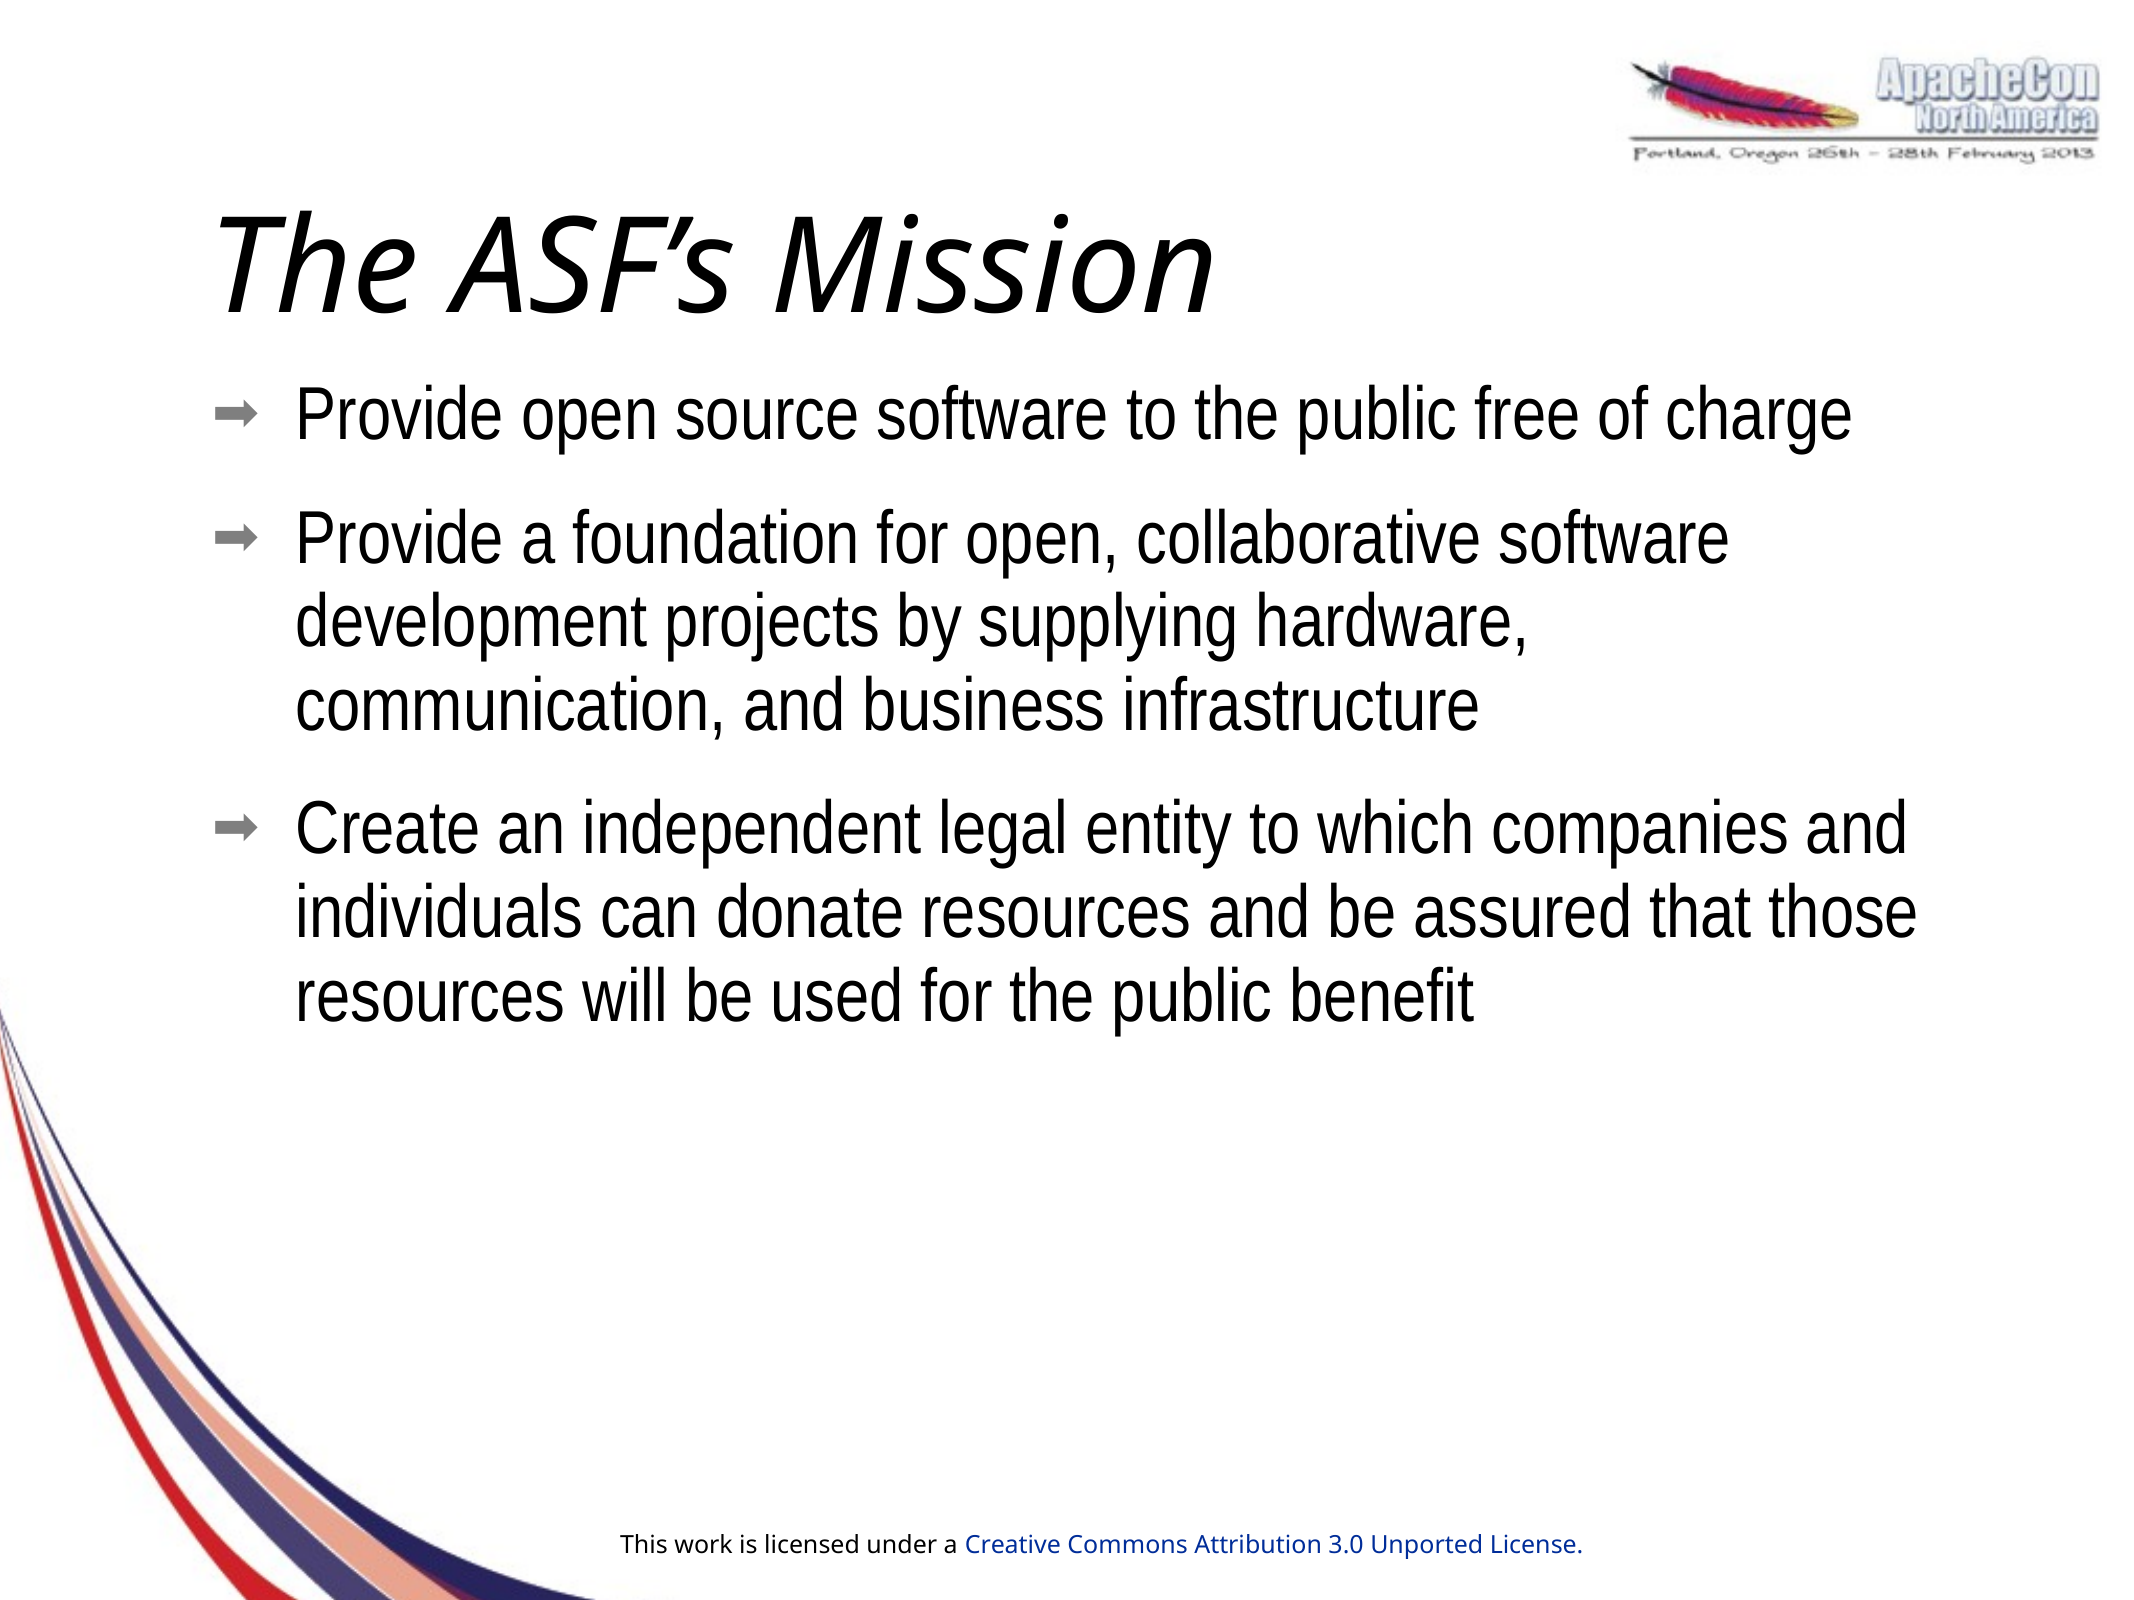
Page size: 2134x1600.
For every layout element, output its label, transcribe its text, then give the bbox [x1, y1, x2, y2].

list Provide open source software to the public free of charge Provide a foundation for open, collaborative software development projects by supplying hardware, communication, and business infrastructure Create an independent legal entity to which companies and individuals can donate resources and be assured that those resources will be used for the public beneﬁt [208, 372, 1925, 1519]
text_box This work is licensed under a Creative Commons Attribution 3.0 Unported License. [472, 1519, 1733, 1574]
picture [0, 8, 2127, 1600]
title The ASF’s Mission [208, 156, 1961, 379]
